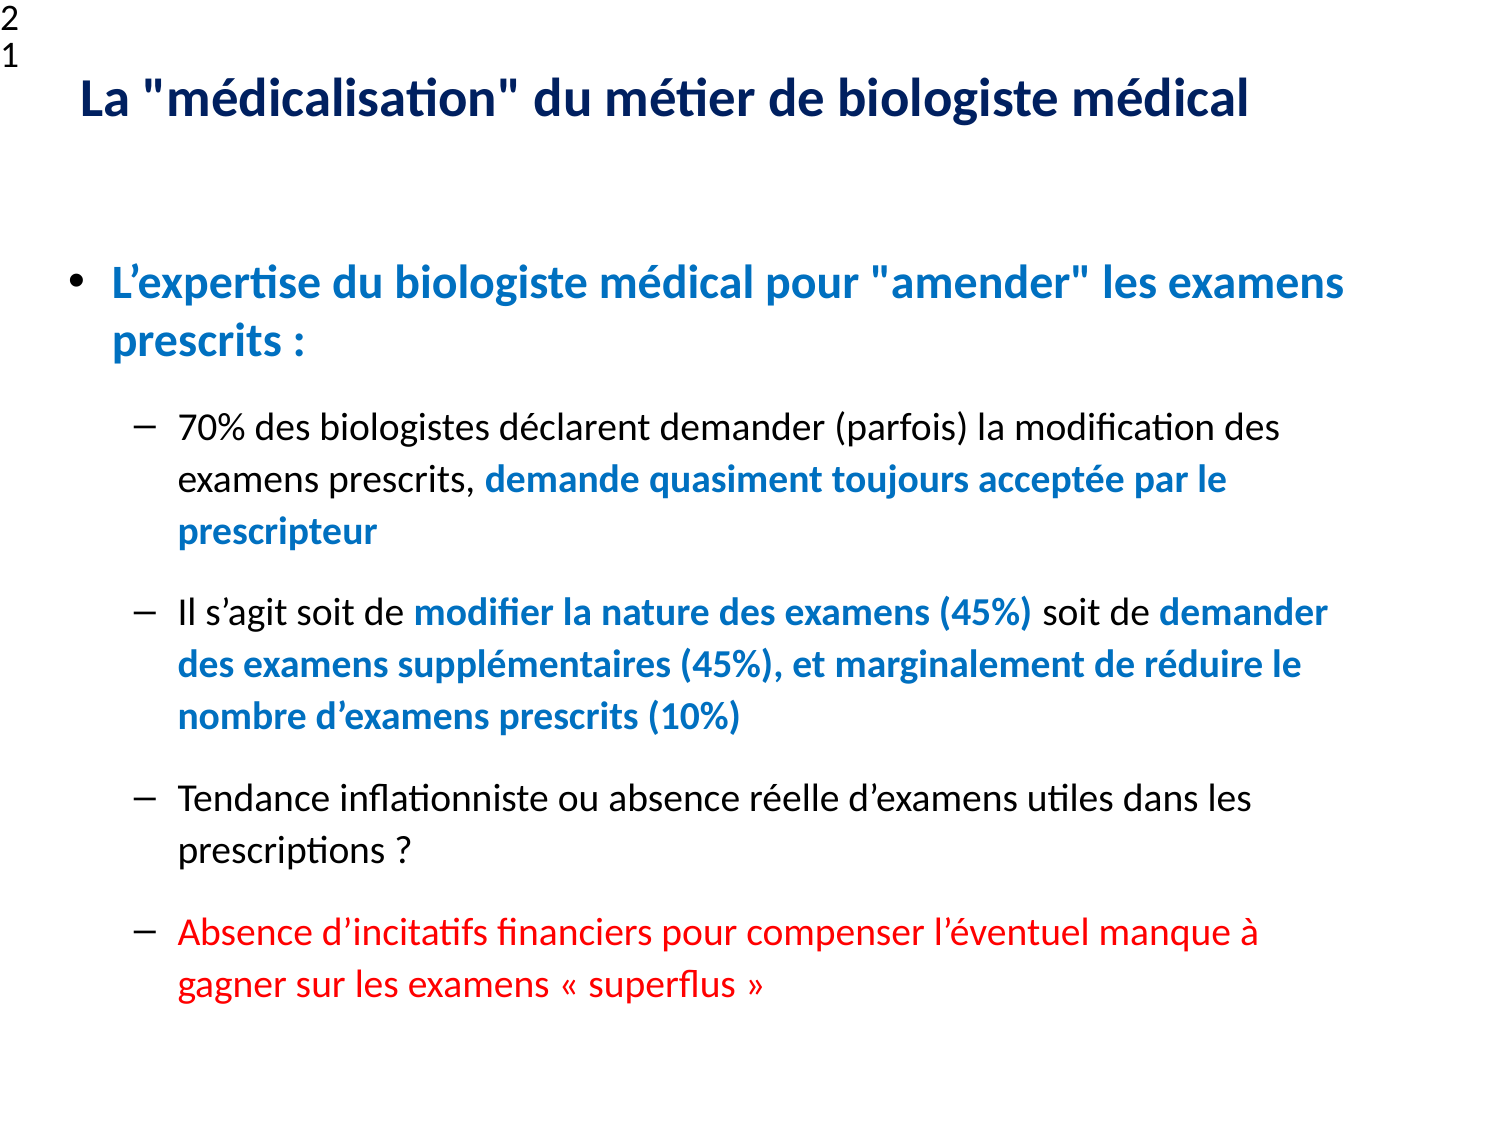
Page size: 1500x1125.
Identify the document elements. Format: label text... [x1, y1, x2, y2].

list L’expertise du biologiste médical pour "amender" les examens prescrits : 70% des biologistes déclarent demander (parfois) la modification des examens prescrits, demande quasiment toujours acceptée par le prescripteur Il s’agit soit de modifier la nature des examens (45%) soit de demander des examens supplémentaires (45%), et marginalement de réduire le nombre d’examens prescrits (10%) Tendance inflationniste ou absence réelle d’examens utiles dans les prescriptions ? Absence d’incitatifs financiers pour compenser l’éventuel manque à gagner sur les examens « superflus » [53, 243, 1388, 1078]
title La "médicalisation" du métier de biologiste médical [64, 30, 1415, 159]
